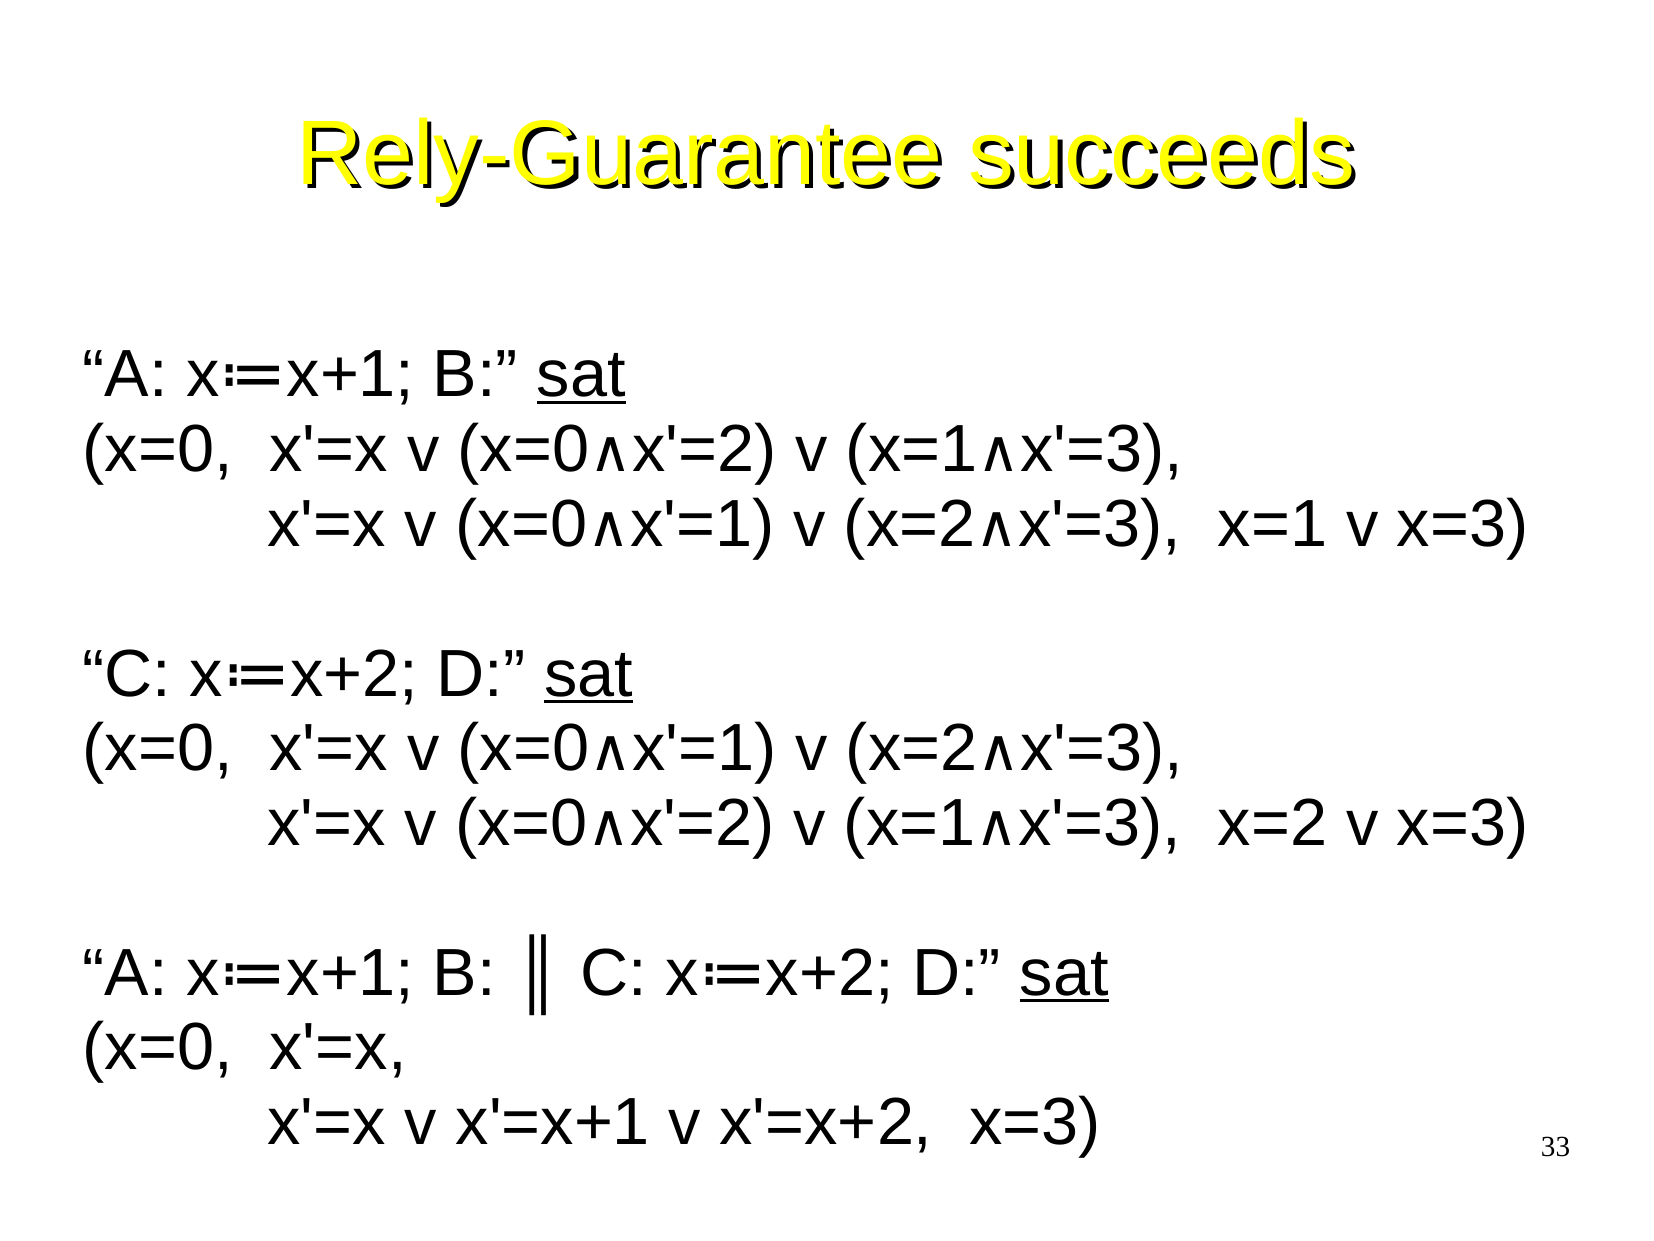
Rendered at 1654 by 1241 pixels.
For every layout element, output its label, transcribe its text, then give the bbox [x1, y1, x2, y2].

subtitle “A: x≔x+1; B:” sat (x=0, x'=x v (x=0∧x'=2) v (x=1∧x'=3), x'=x v (x=0∧x'=1) v (x=2∧x'=3), x=1 v x=3) “C: x≔x+2; D:” sat (x=0, x'=x v (x=0∧x'=1) v (x=2∧x'=3), x'=x v (x=0∧x'=2) v (x=1∧x'=3), x=2 v x=3) “A: x≔x+1; B: ║ C: x≔x+2; D:” sat (x=0, x'=x, x'=x v x'=x+1 v x'=x+2, x=3) [82, 272, 1571, 1223]
title Rely-Guarantee succeeds [82, 49, 1571, 257]
